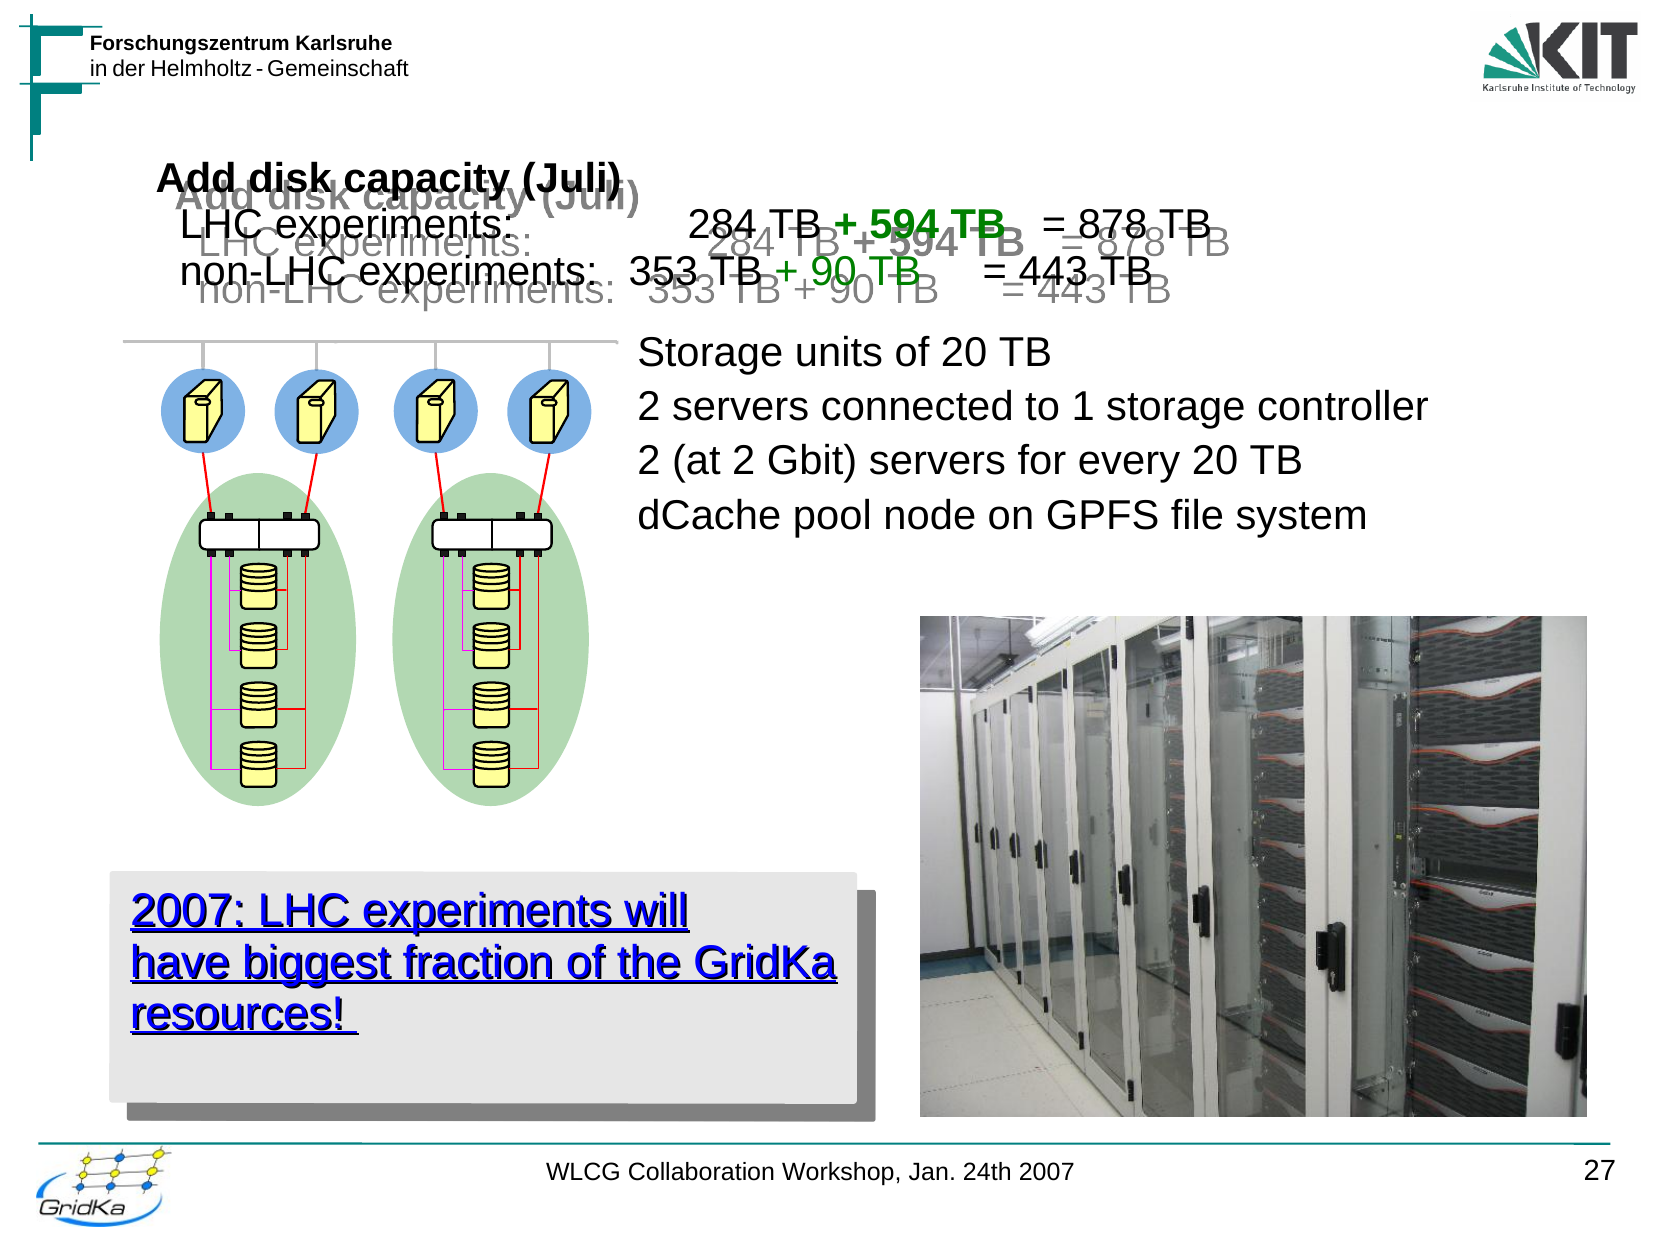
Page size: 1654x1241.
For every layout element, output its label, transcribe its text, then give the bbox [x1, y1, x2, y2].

text_box 2007: LHC experiments will have biggest fraction of the GridKa resources! [112, 873, 855, 1101]
text_box Add disk capacity (Juli) LHC experiments: 284 TB + 594 TB = 878 TB non-LHC experiments: 353 TB + 90 TB = 443 TB [126, 144, 1303, 319]
picture [920, 616, 1587, 1117]
list Storage units of 20 TB 2 servers connected to 1 storage controller 2 (at 2 Gbit) servers for every 20 TB dCache pool node on GPFS file system [622, 325, 1453, 801]
picture [122, 340, 619, 808]
picture [1470, 11, 1641, 102]
picture [36, 1145, 172, 1227]
